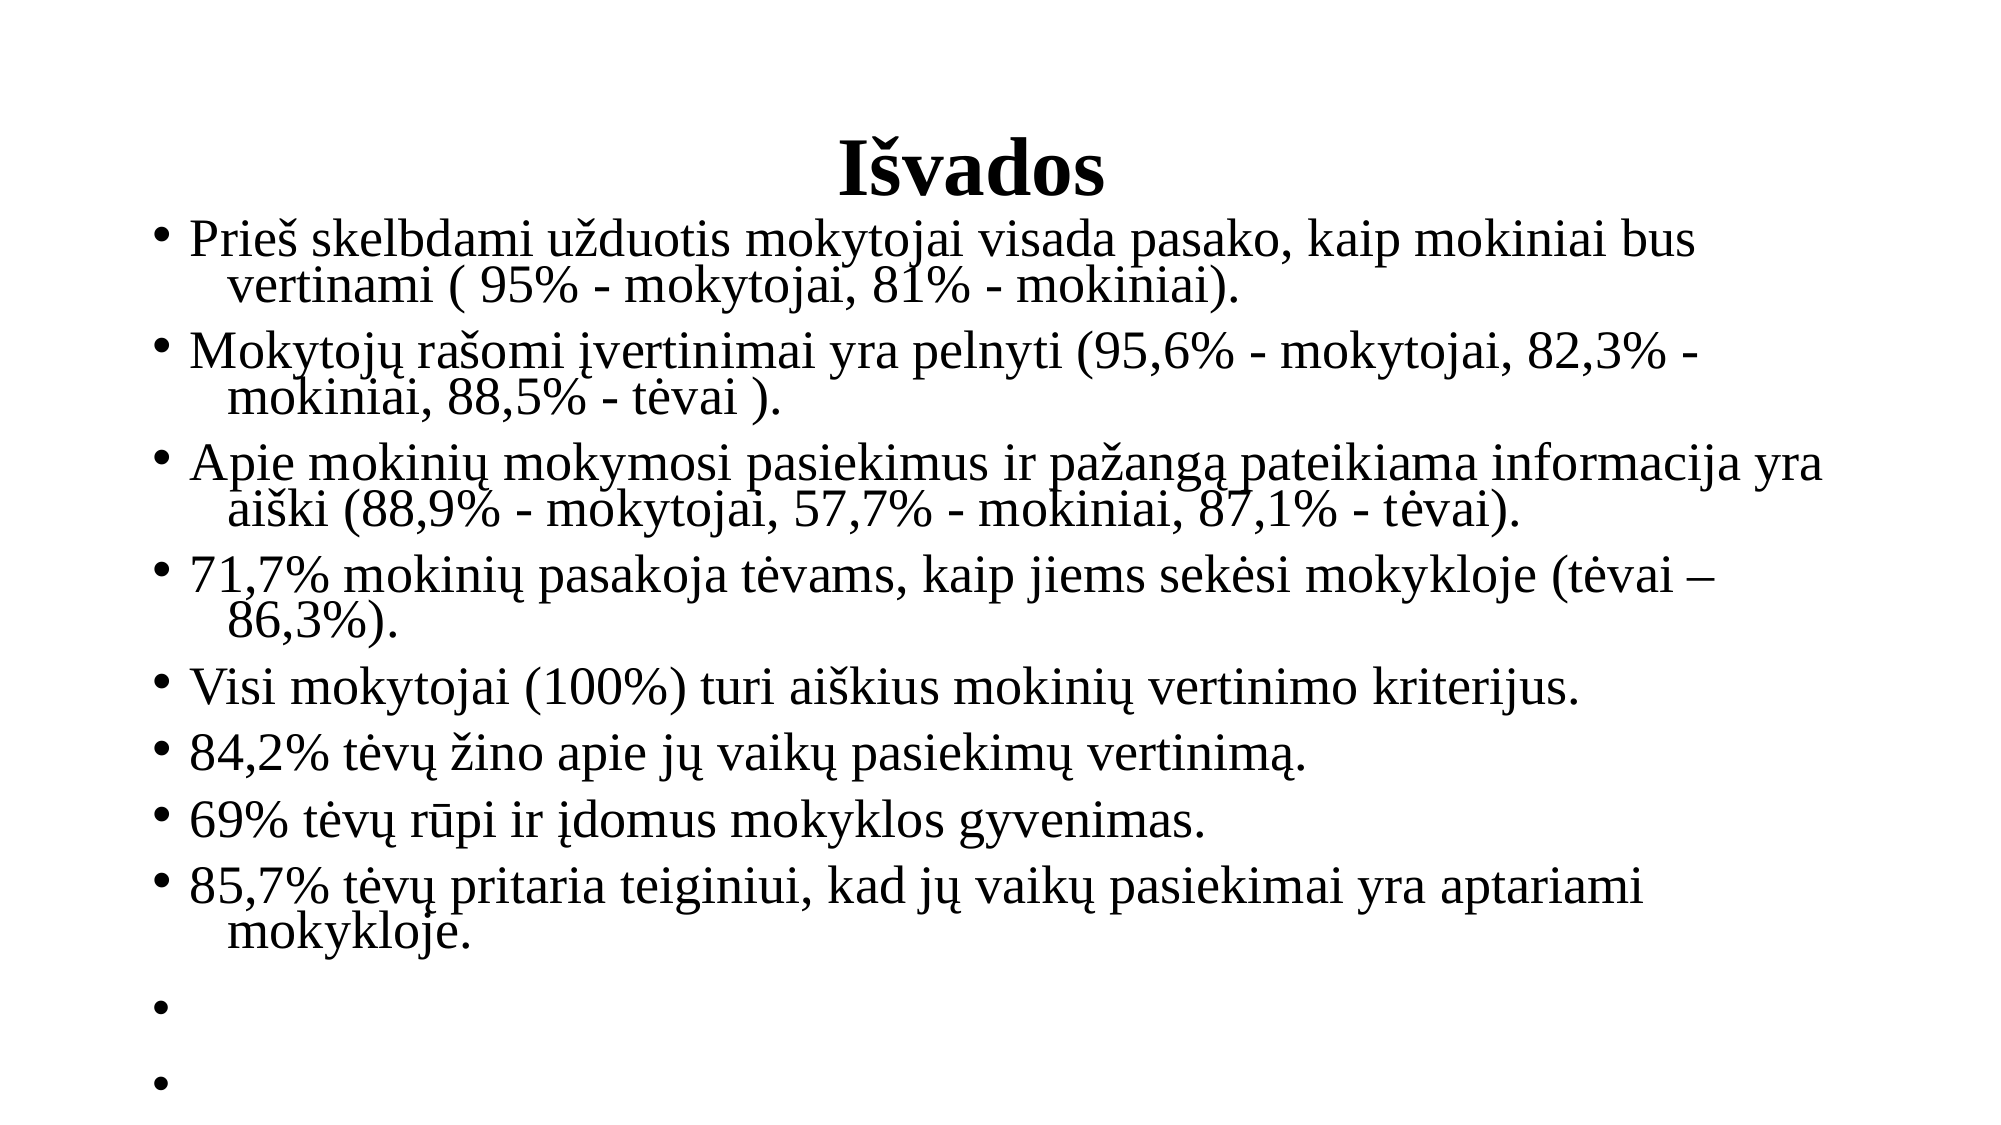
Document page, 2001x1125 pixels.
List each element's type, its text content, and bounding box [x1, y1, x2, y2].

list Prieš skelbdami užduotis mokytojai visada pasako, kaip mokiniai bus vertinami ( 95% - mokytojai, 81% - mokiniai). Mokytojų rašomi įvertinimai yra pelnyti (95,6% - mokytojai, 82,3% - mokiniai, 88,5% - tėvai ). Apie mokinių mokymosi pasiekimus ir pažangą pateikiama informacija yra aiški (88,9% - mokytojai, 57,7% - mokiniai, 87,1% - tėvai). 71,7% mokinių pasakoja tėvams, kaip jiems sekėsi mokykloje (tėvai – 86,3%). Visi mokytojai (100%) turi aiškius mokinių vertinimo kriterijus. 84,2% tėvų žino apie jų vaikų pasiekimų vertinimą. 69% tėvų rūpi ir įdomus mokyklos gyvenimas. 85,7% tėvų pritaria teiginiui, kad jų vaikų pasiekimai yra aptariami mokykloje. [137, 212, 1863, 1014]
title Išvados [137, 59, 1863, 212]
